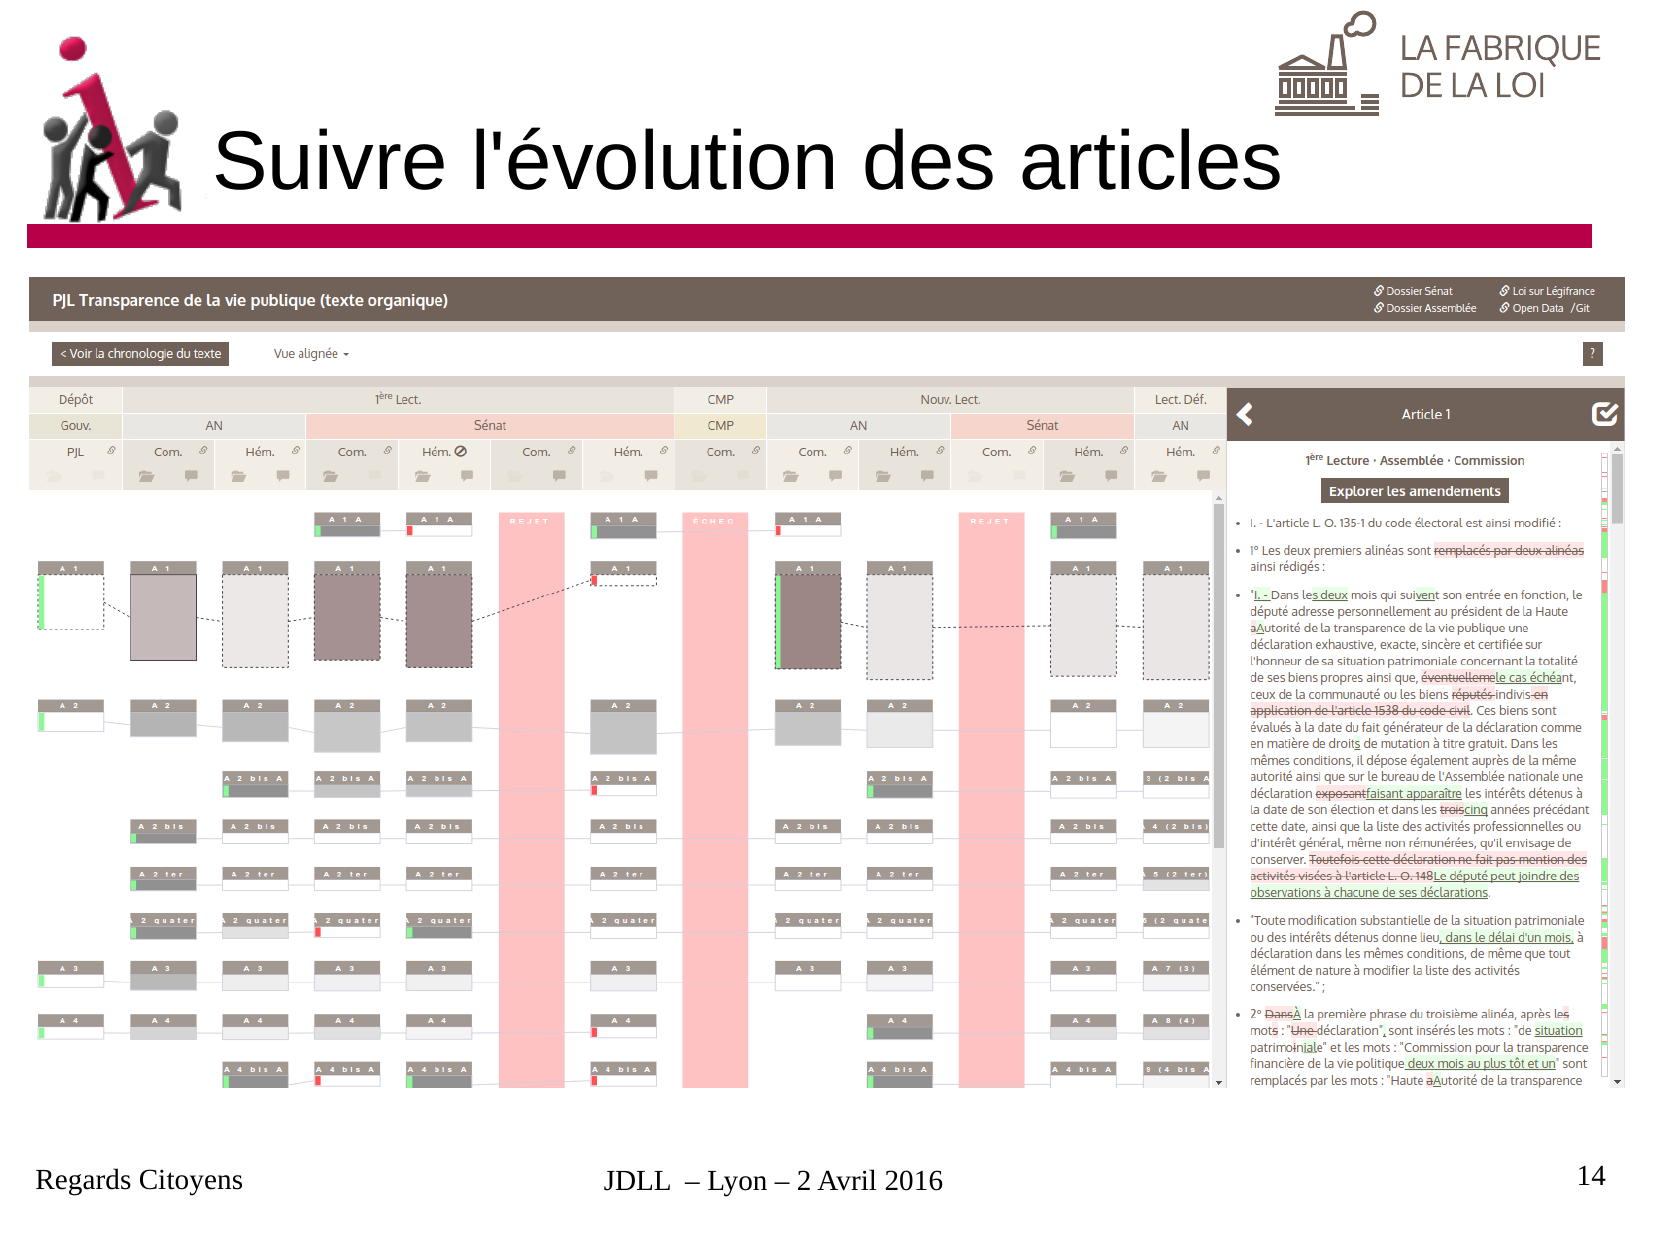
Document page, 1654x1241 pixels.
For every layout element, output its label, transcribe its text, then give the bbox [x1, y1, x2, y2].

picture [29, 277, 1625, 1088]
picture [1264, 5, 1654, 127]
picture [27, 31, 208, 224]
title Suivre l'évolution des articles [212, 64, 1625, 258]
